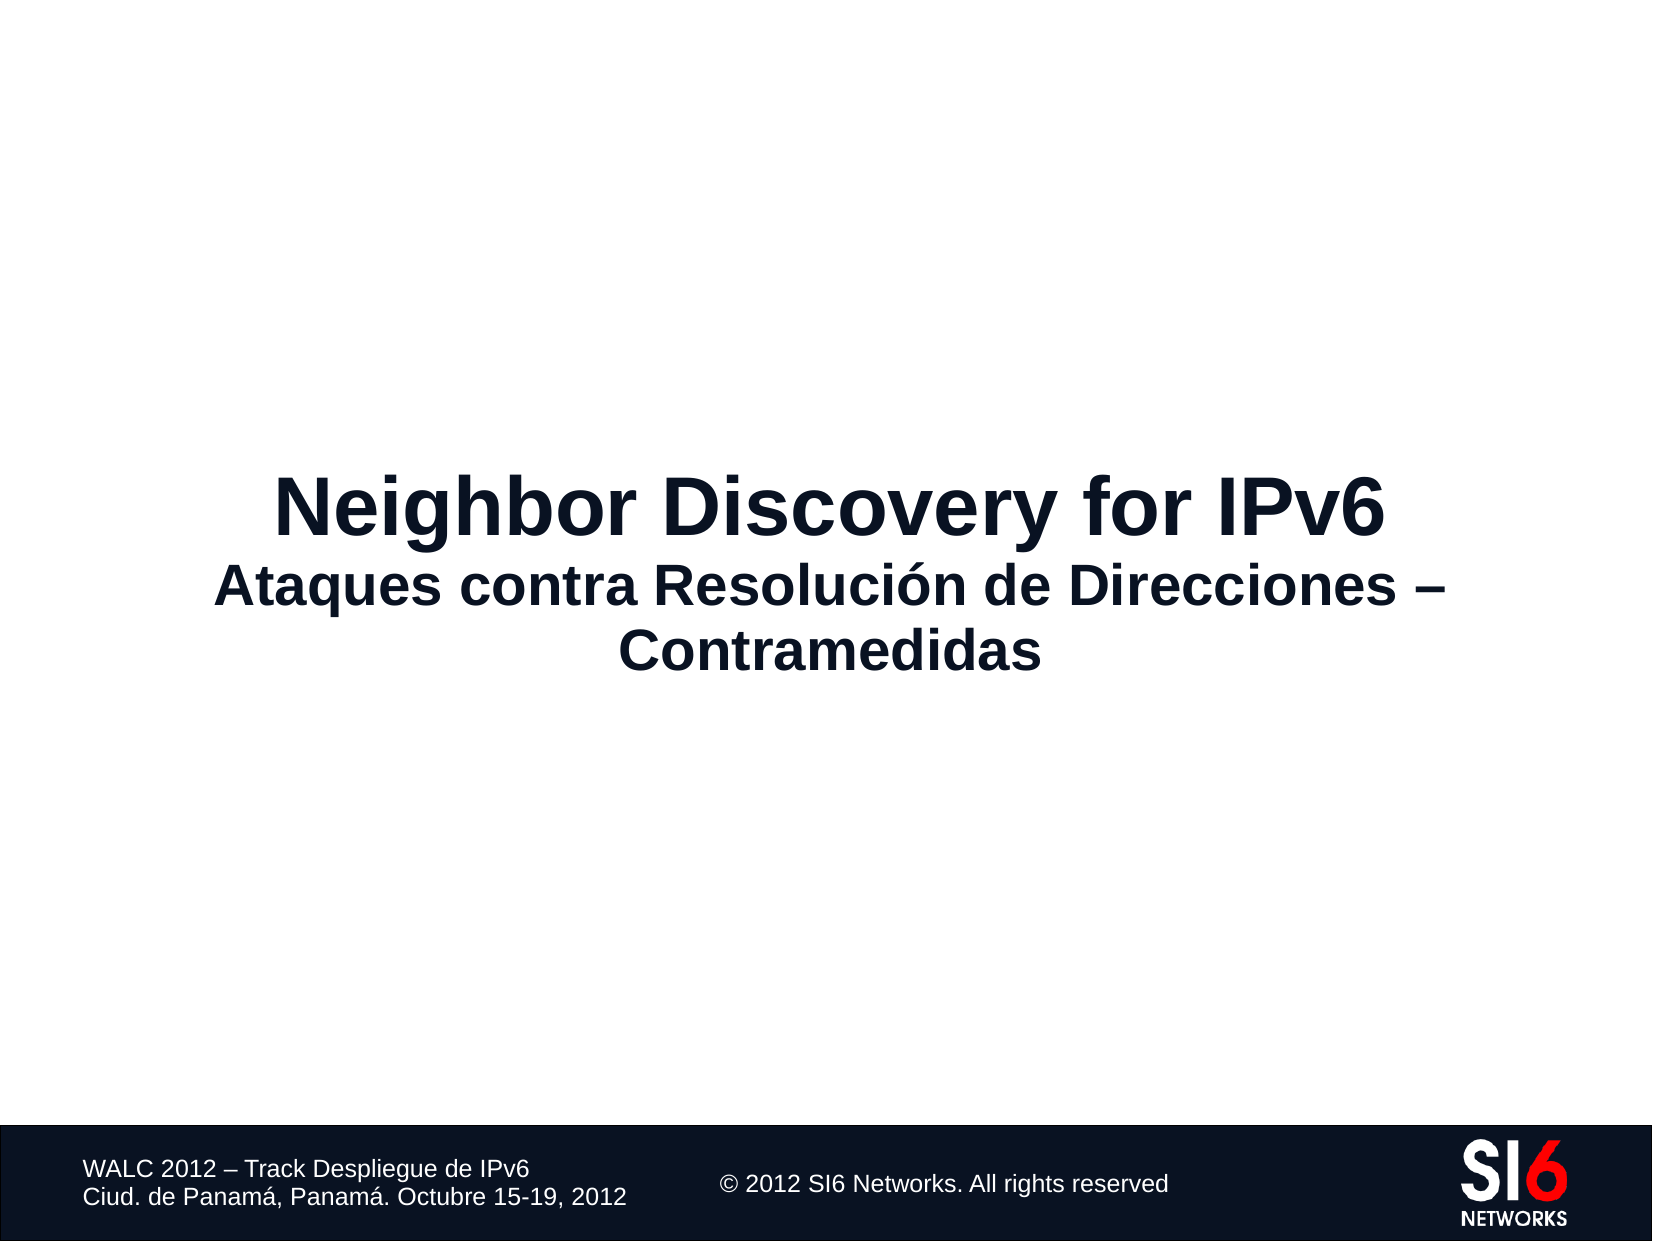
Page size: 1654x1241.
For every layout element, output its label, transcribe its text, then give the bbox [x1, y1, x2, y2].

picture [1461, 1139, 1567, 1226]
title Neighbor Discovery for IPv6 Ataques contra Resolución de Direcciones – Contramedidas [86, 459, 1576, 684]
